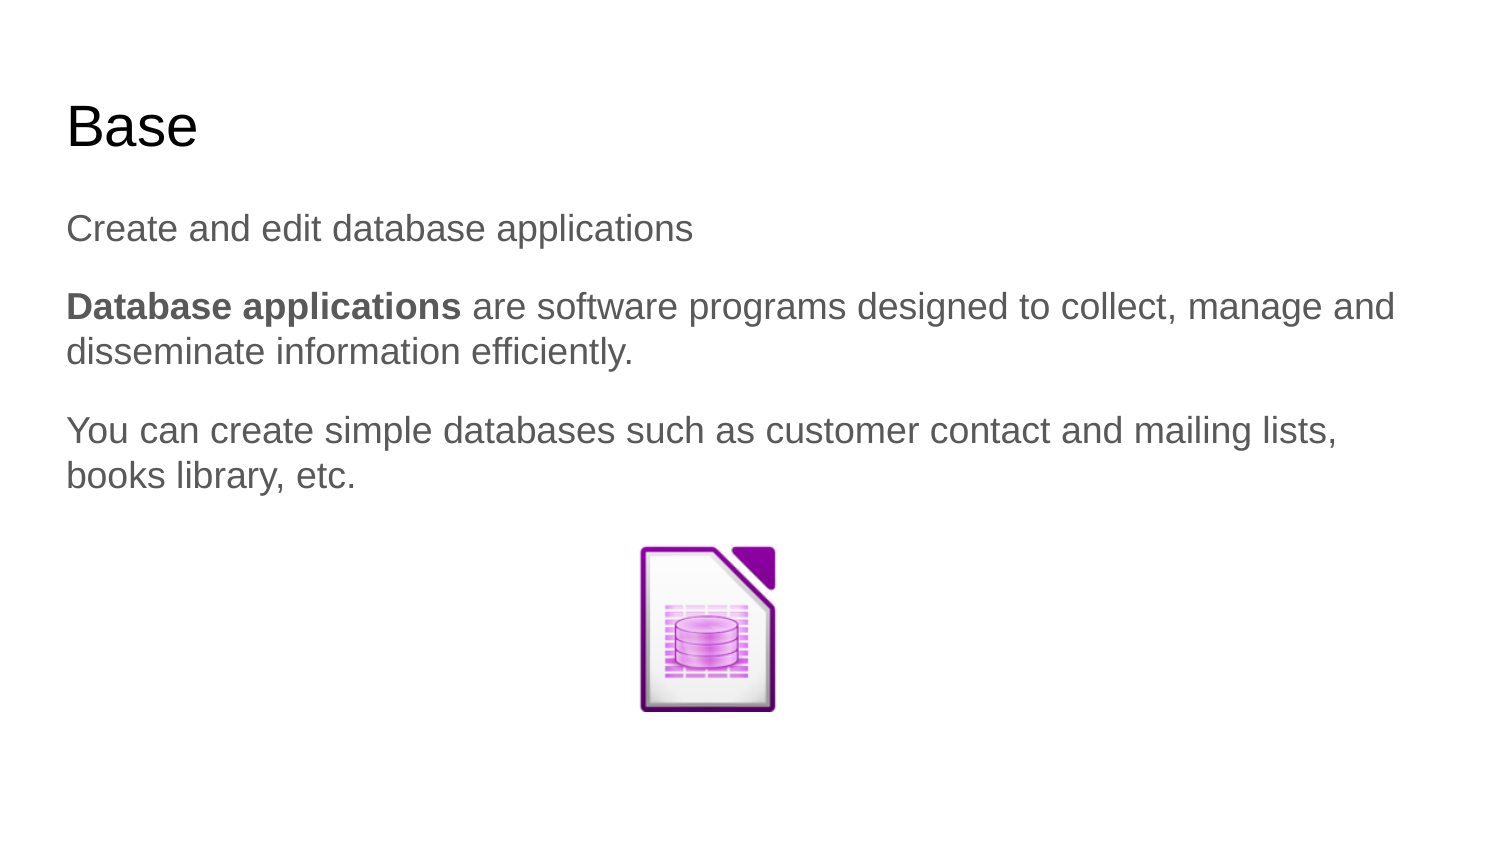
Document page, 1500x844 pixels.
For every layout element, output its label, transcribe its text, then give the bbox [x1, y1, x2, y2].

picture [634, 535, 794, 712]
title Base [51, 72, 1449, 167]
list Create and edit database applications Database applications are software programs designed to collect, manage and disseminate information efficiently. You can create simple databases such as customer contact and mailing lists, books library, etc. [51, 189, 1449, 750]
